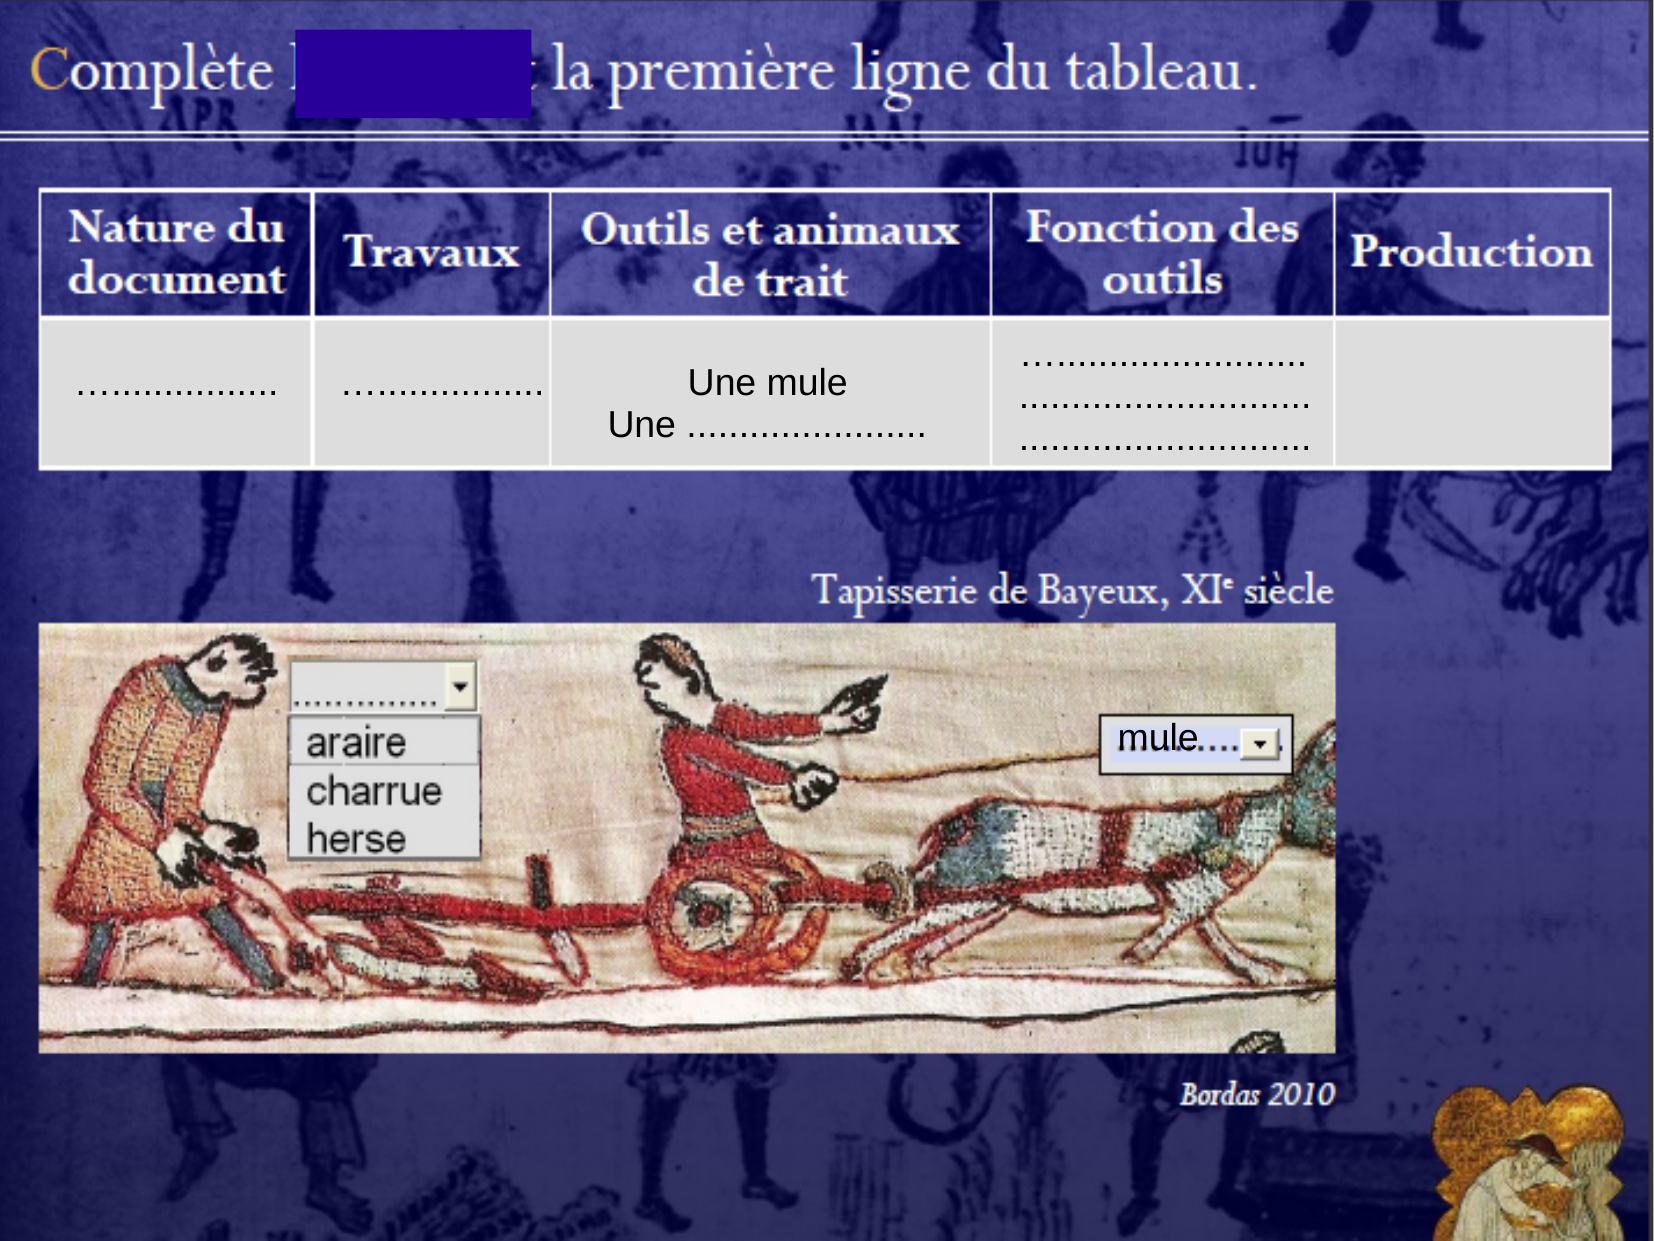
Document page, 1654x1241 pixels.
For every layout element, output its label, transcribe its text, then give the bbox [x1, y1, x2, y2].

text_box Une mule Une ....................... [590, 354, 945, 454]
text_box [295, 29, 532, 119]
picture [0, 0, 1654, 1241]
text_box mule [1092, 708, 1241, 766]
text_box …................................................................................ [1003, 324, 1329, 468]
text_box …................ [59, 354, 296, 412]
text_box …................ [324, 354, 562, 412]
